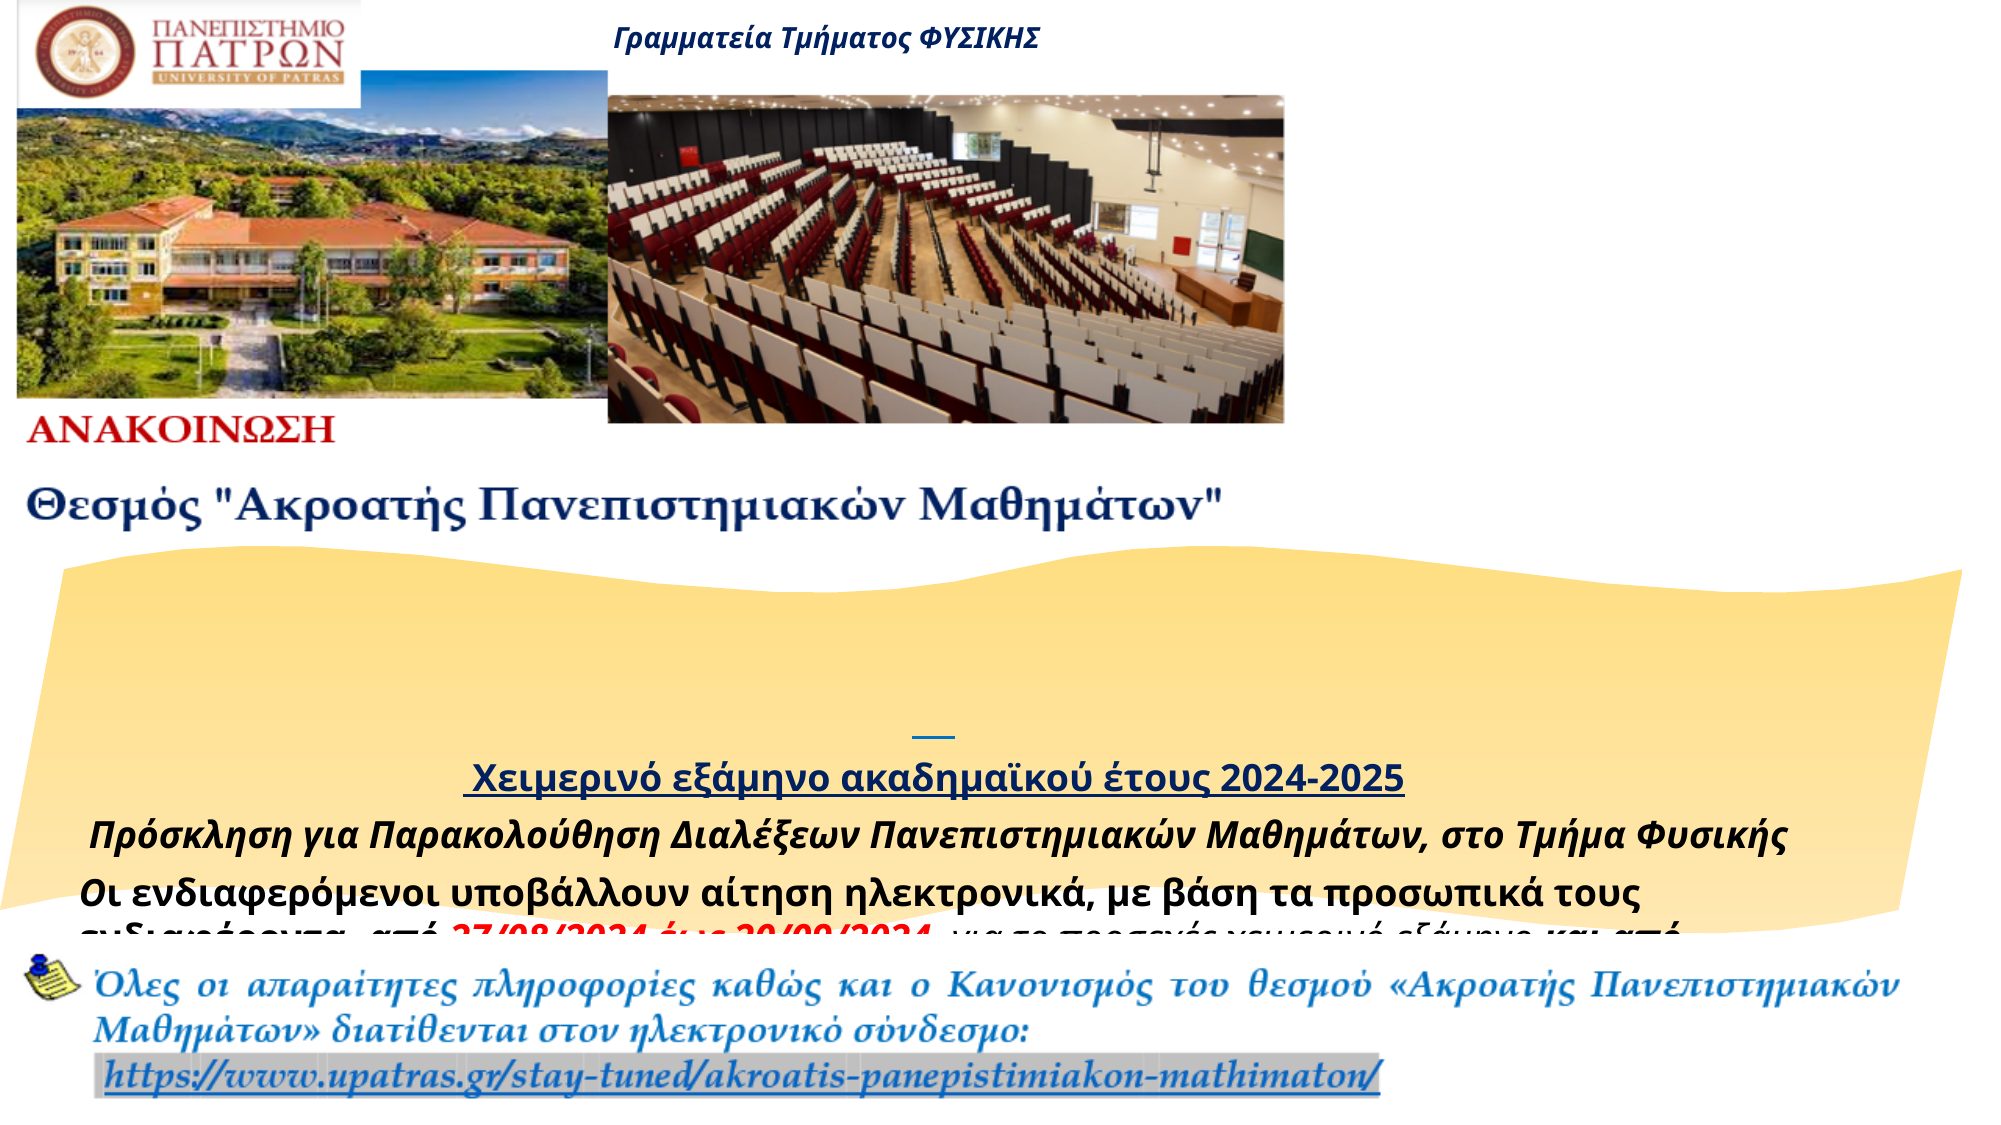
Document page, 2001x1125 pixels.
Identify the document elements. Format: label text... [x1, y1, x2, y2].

picture [0, 0, 1976, 533]
text_box Χειμερινό εξάμηνο ακαδημαϊκού έτους 2024-2025 Πρόσκληση για Παρακολούθηση Διαλέξεων Πανεπιστημιακών Μαθημάτων, στο Τμήμα Φυσικής Οι ενδιαφερόμενοι υποβάλλουν αίτηση ηλεκτρονικά, με βάση τα προσωπικά τους ενδιαφέροντα, από 27/08/2024 έως 20/09/2024, για το προσεχές χειμερινό εξάμηνο και από 13/01/2025 έως 07/02/2025 για το εαρινό εξάμηνο, στο σύνδεσμο: http://auditor.upatras.gr/ [0, 545, 1963, 934]
text_box Γραμματεία Τμήματος ΦΥΣΙΚΗΣ [598, 12, 1976, 63]
picture [3, 934, 1972, 1116]
